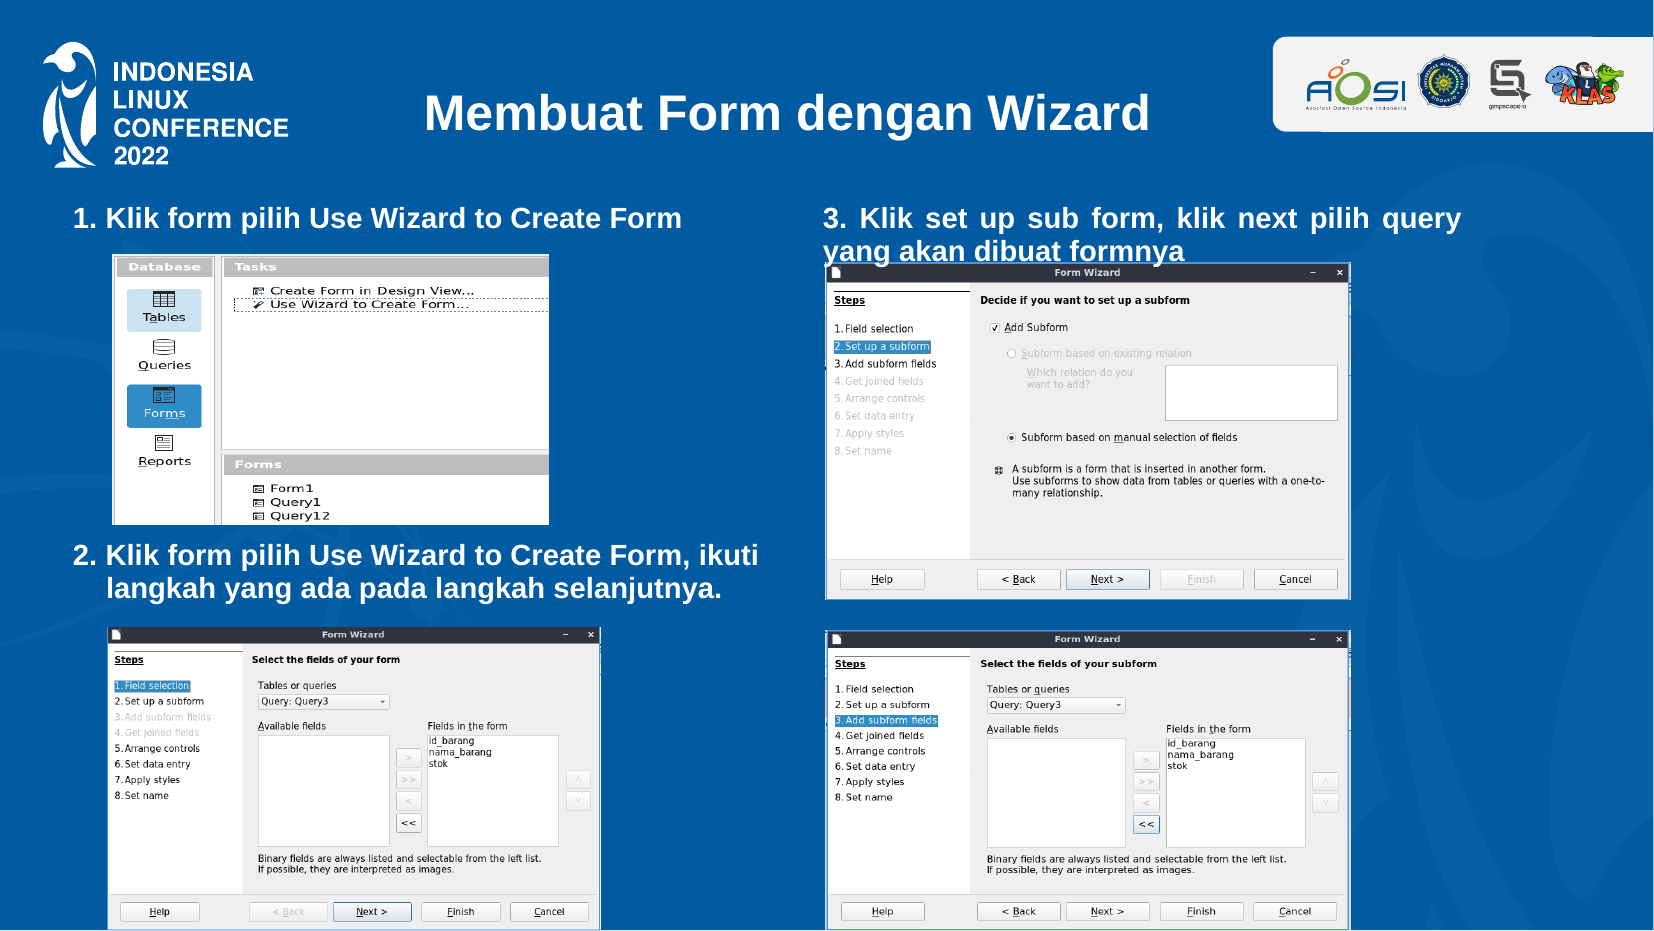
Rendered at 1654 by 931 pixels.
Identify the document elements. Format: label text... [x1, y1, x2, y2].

text_box 3. Klik set up sub form, klik next pilih query yang akan dibuat formnya [787, 226, 1463, 329]
picture [825, 630, 1351, 931]
picture [1417, 54, 1471, 85]
text_box 2. Klik form pilih Use Wizard to Create Form, ikuti langkah yang ada pada langkah selanjutnya. [37, 539, 826, 633]
picture [107, 627, 601, 931]
picture [1545, 62, 1624, 105]
text_box 1. Klik form pilih Use Wizard to Create Form [37, 201, 713, 263]
picture [825, 329, 1351, 601]
title Membuat Form dengan Wizard [75, 85, 1501, 226]
picture [112, 254, 549, 526]
